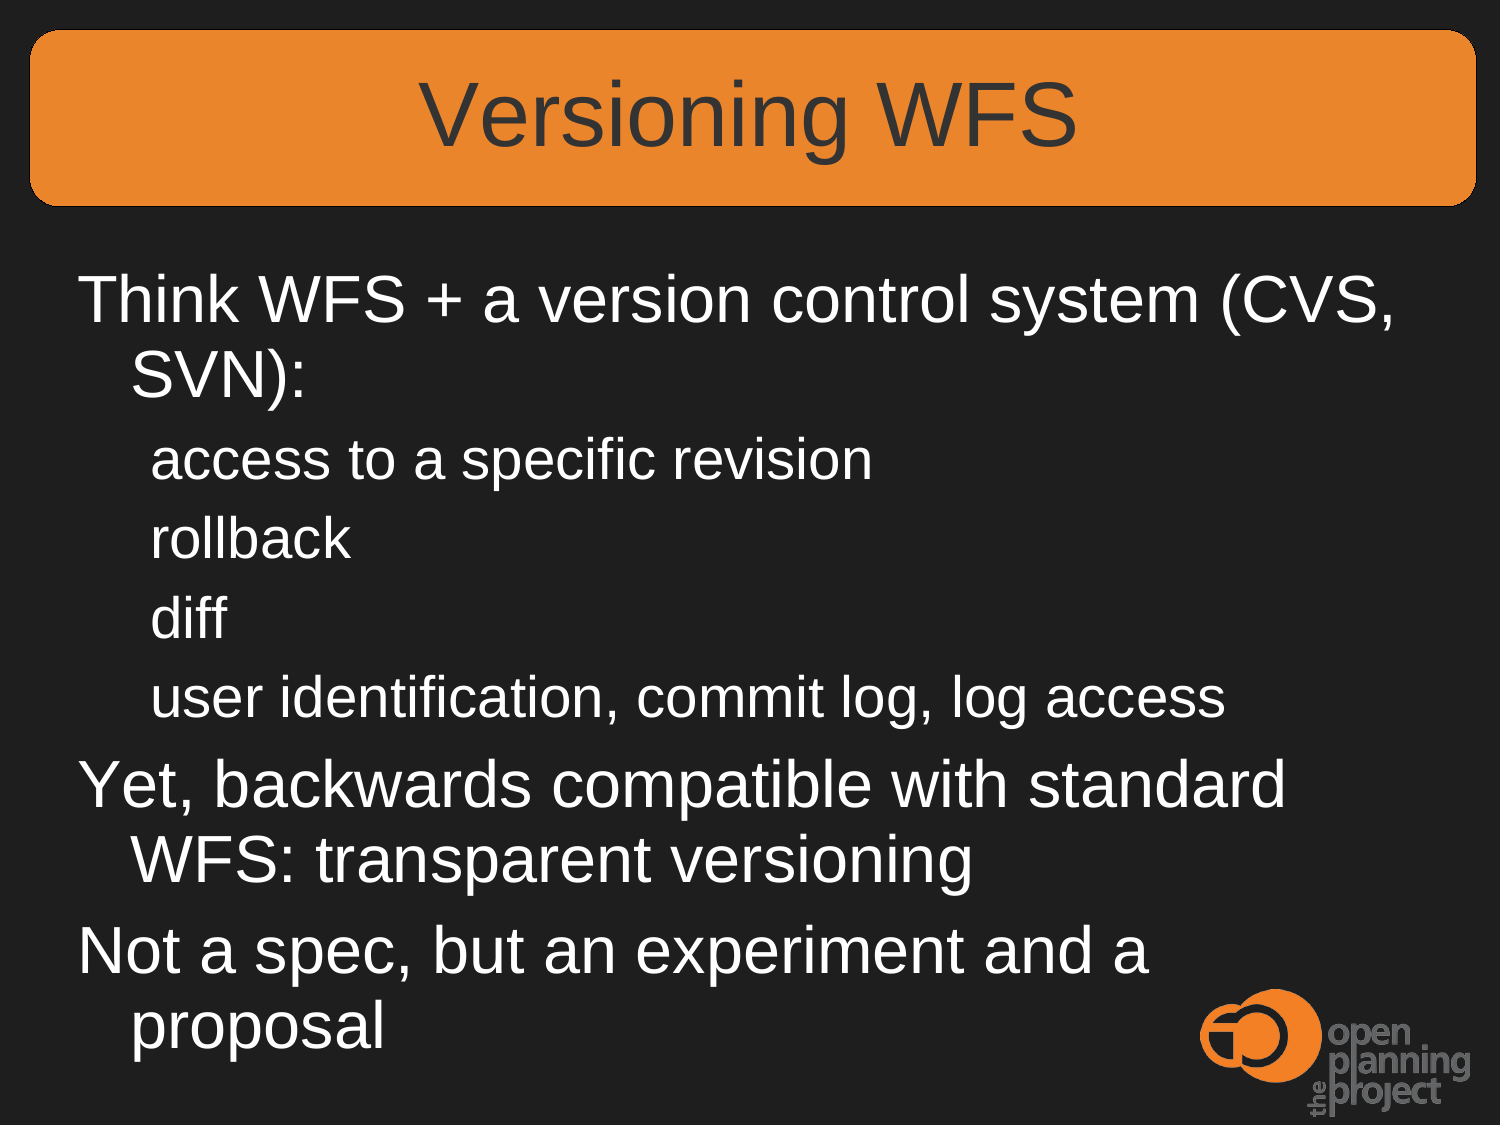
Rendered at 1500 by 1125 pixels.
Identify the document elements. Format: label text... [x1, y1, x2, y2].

picture [1200, 989, 1470, 1117]
title Versioning WFS [74, 35, 1425, 207]
list Think WFS + a version control system (CVS, SVN): access to a specific revision rollback diff user identification, commit log, log access Yet, backwards compatible with standard WFS: transparent versioning Not a spec, but an experiment and a proposal [74, 262, 1425, 1062]
